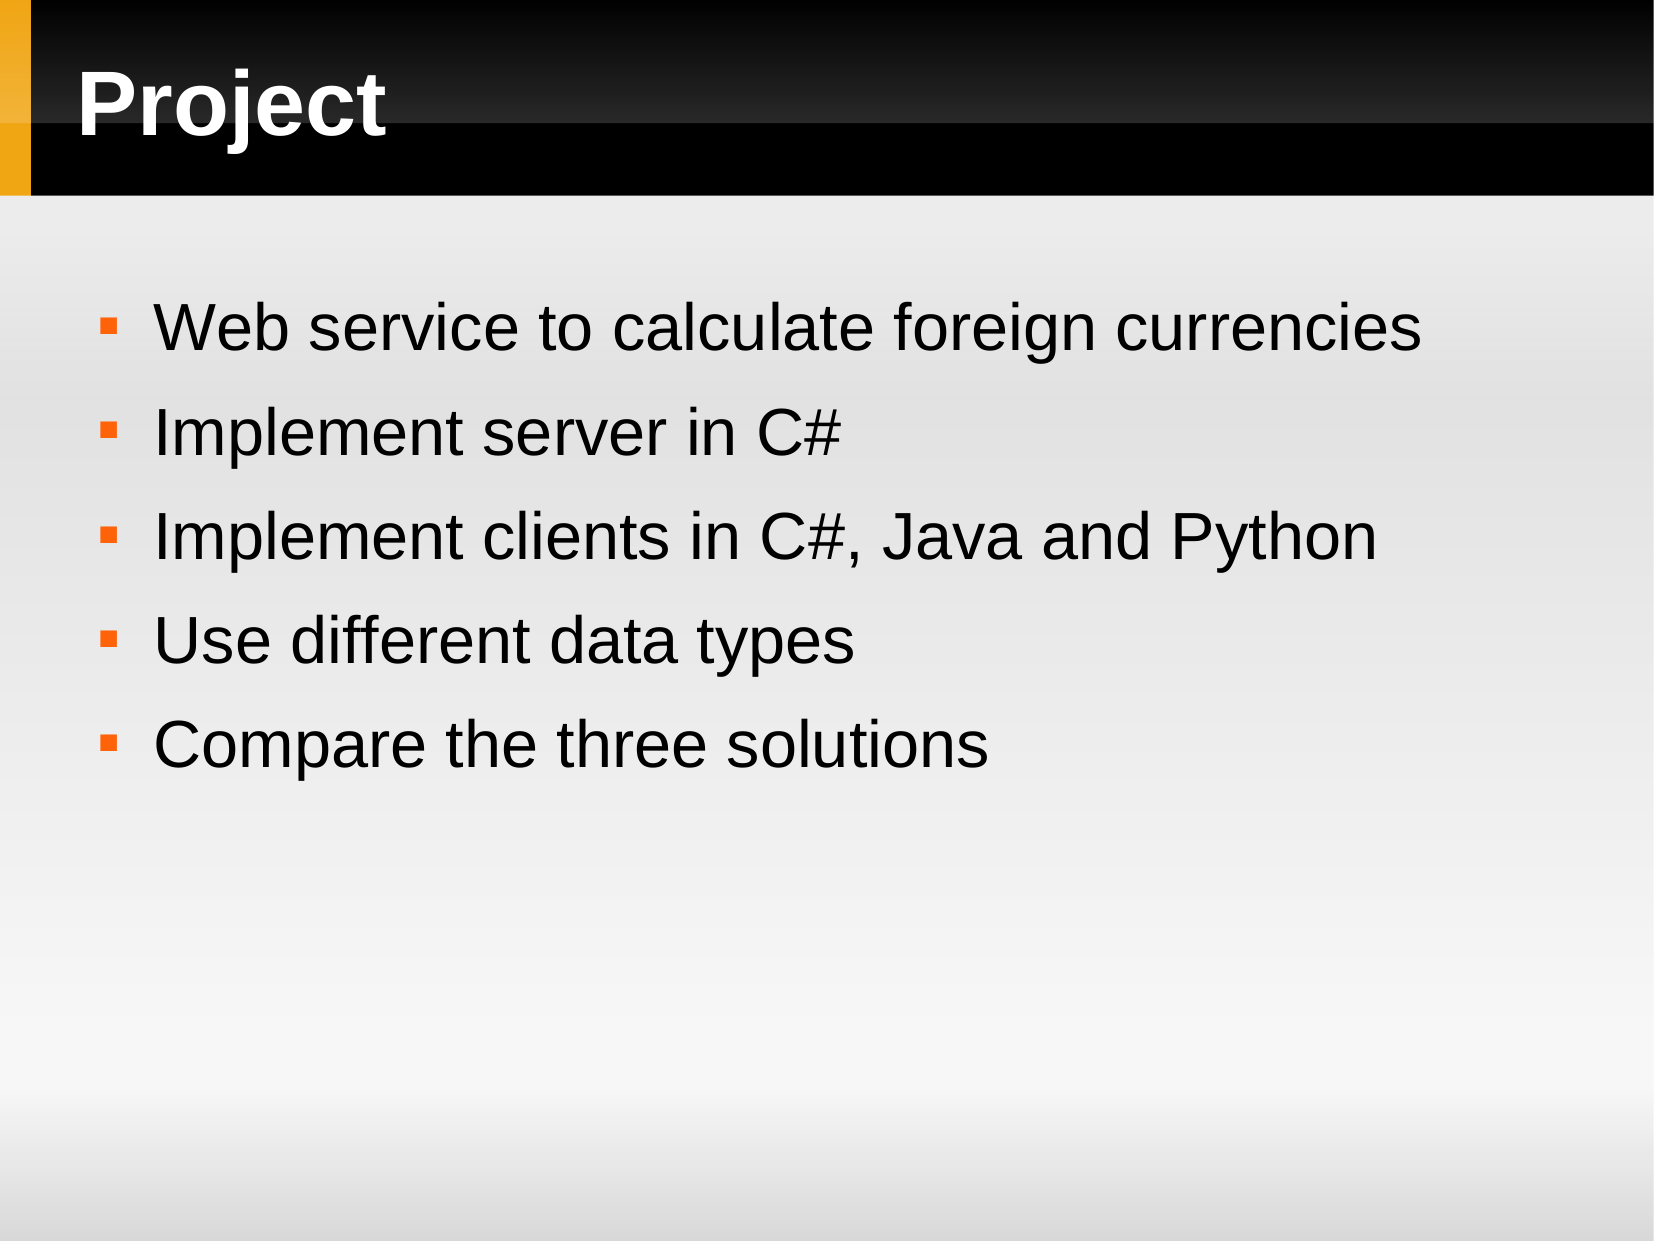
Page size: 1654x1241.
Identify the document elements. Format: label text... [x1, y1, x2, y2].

title Project [76, 7, 1565, 200]
list Web service to calculate foreign currencies Implement server in C# Implement clients in C#, Java and Python Use different data types Compare the three solutions [82, 290, 1571, 1094]
picture [0, 0, 1654, 1241]
